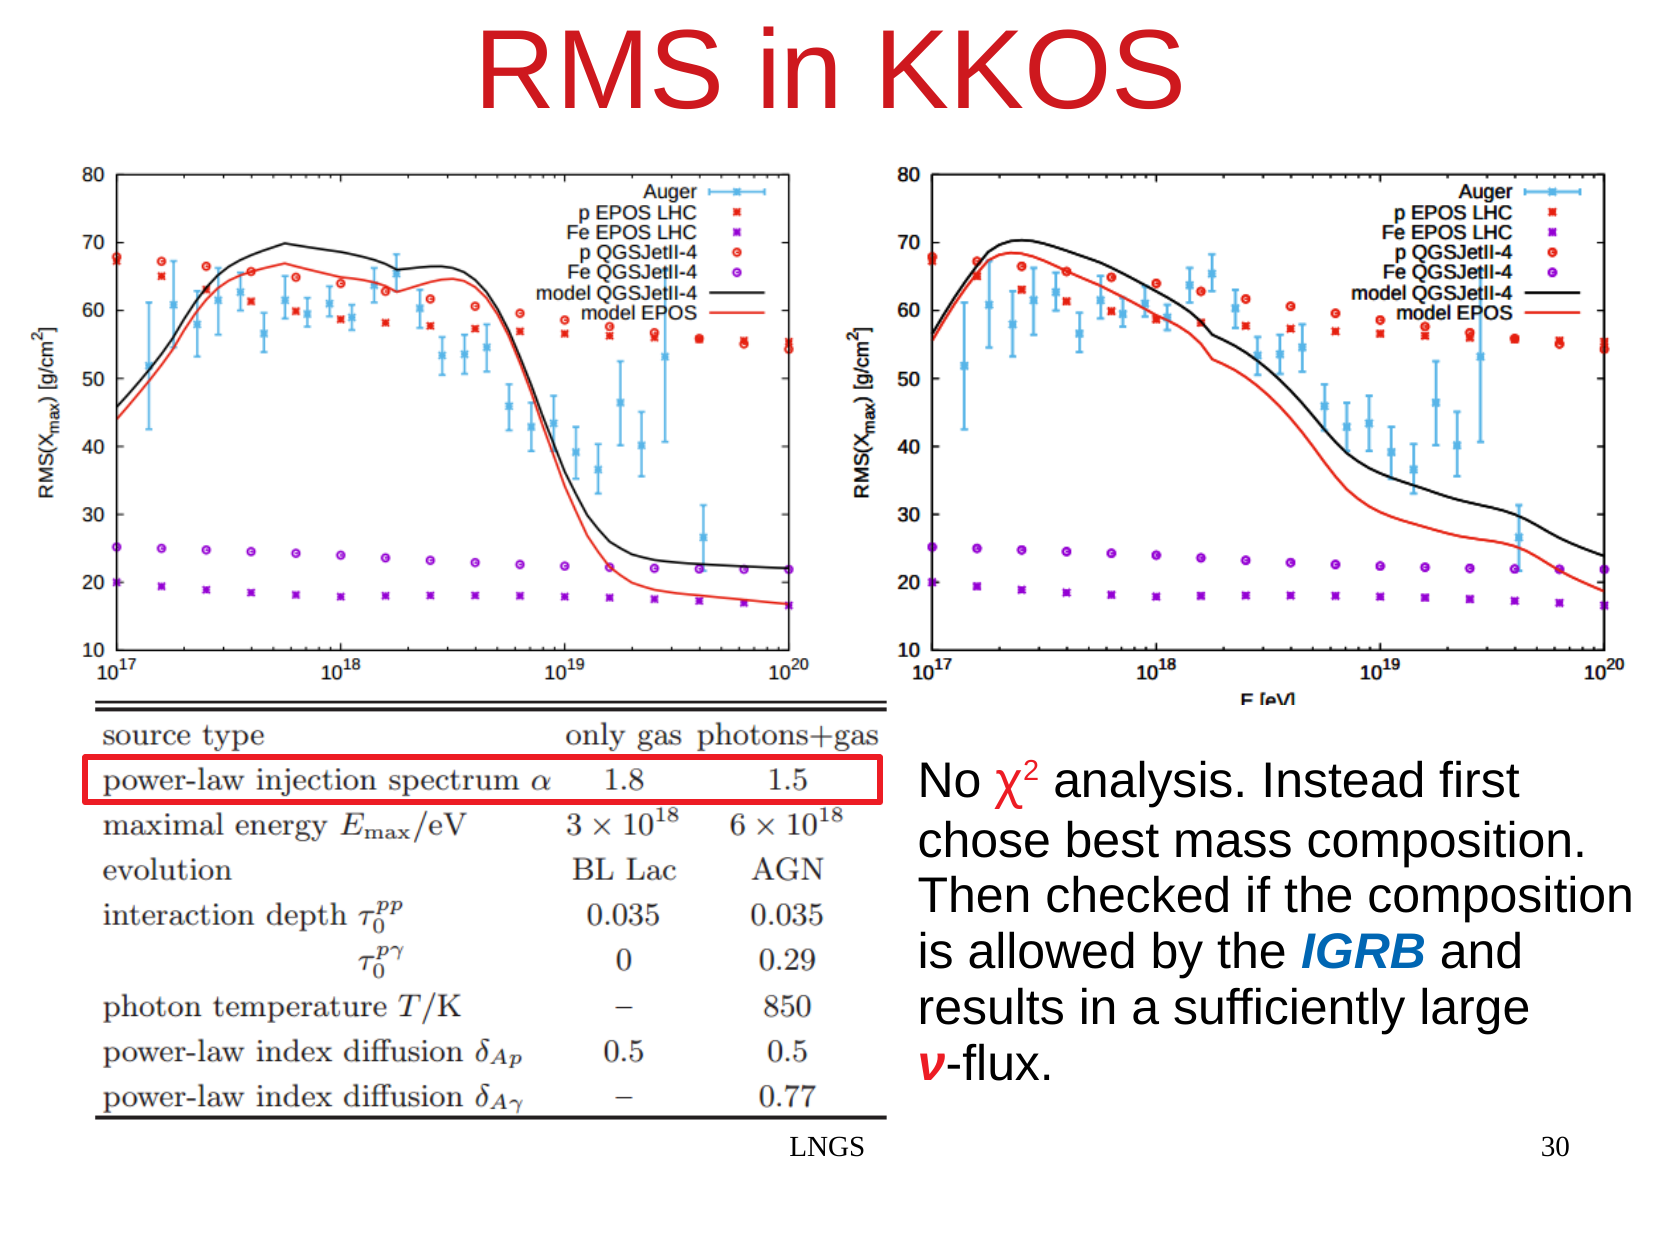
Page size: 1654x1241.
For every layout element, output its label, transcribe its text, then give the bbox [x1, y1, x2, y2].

text_box No χ2 analysis. Instead first chose best mass composition. Then checked if the composition is allowed by the IGRB and results in a sufficiently large ν-flux. [903, 736, 1653, 1241]
picture [30, 149, 1638, 1125]
title RMS in KKOS [87, 4, 1576, 136]
text_box [85, 757, 881, 803]
